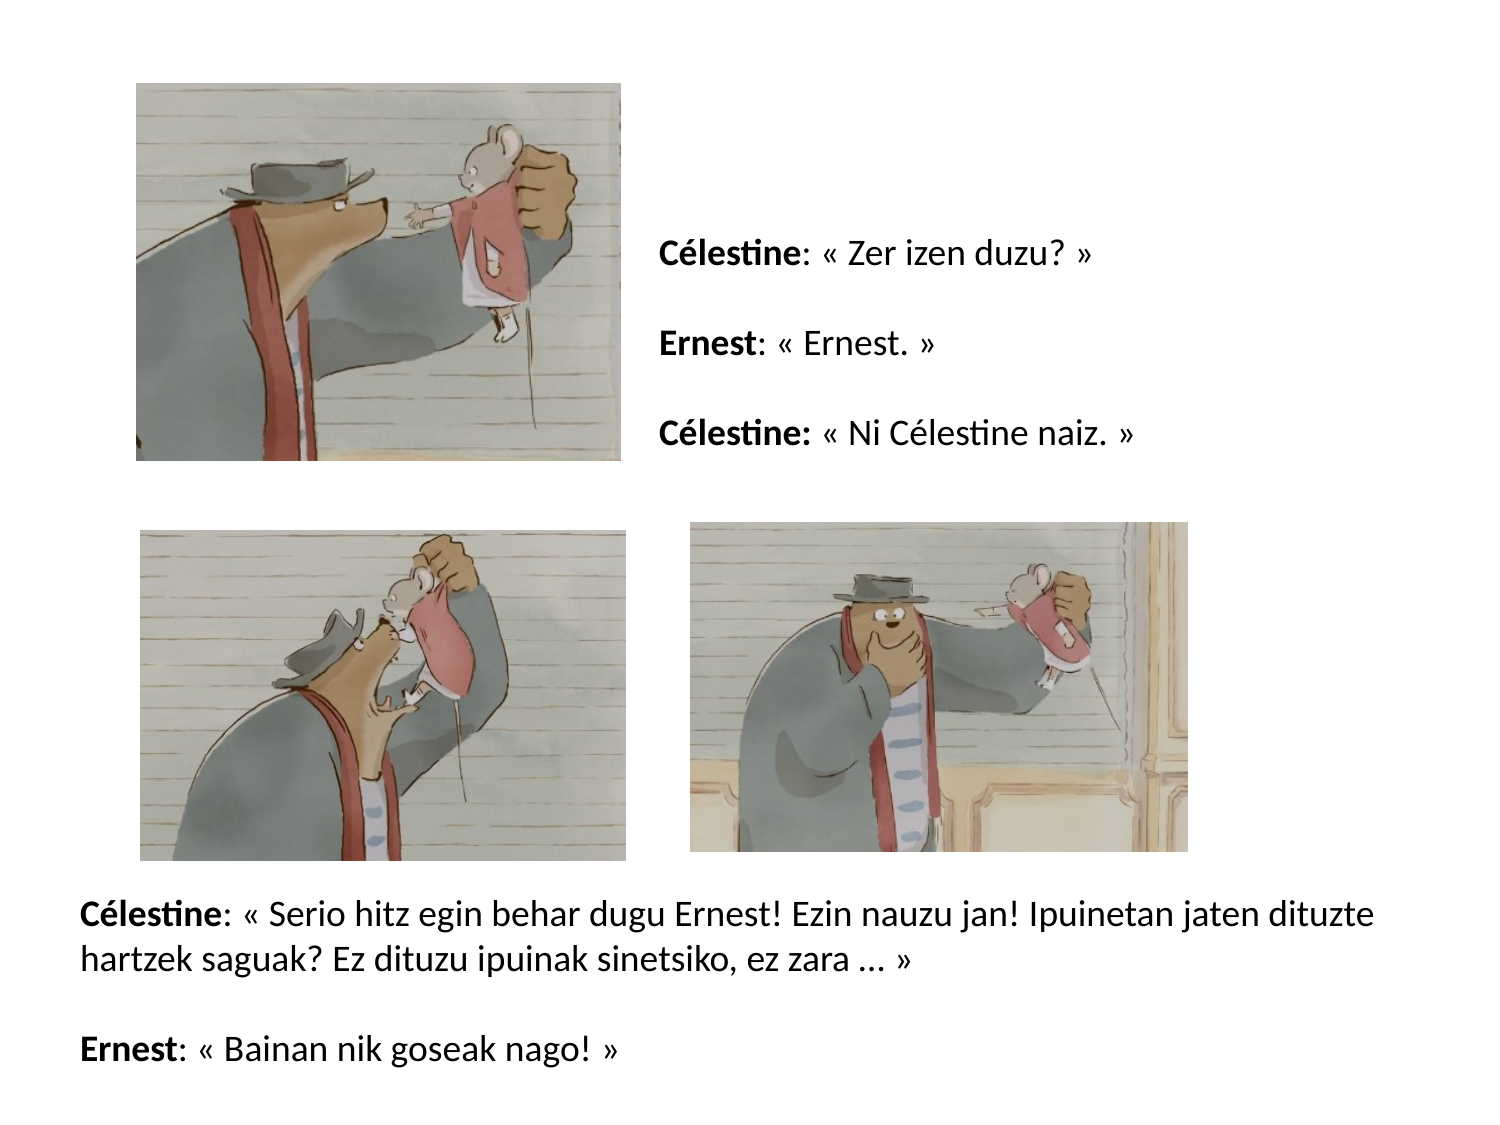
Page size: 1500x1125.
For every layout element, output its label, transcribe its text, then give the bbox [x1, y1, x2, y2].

picture [136, 83, 621, 461]
text_box Célestine: « Zer izen duzu? » Ernest: « Ernest. » Célestine: « Ni Célestine naiz. » [644, 220, 1342, 461]
picture [690, 522, 1188, 852]
picture [140, 530, 626, 861]
text_box Célestine: « Serio hitz egin behar dugu Ernest! Ezin nauzu jan! Ipuinetan jaten dituzte hartzek saguak? Ez dituzu ipuinak sinetsiko, ez zara … » Ernest: « Bainan nik goseak nago! » [64, 881, 1436, 1077]
